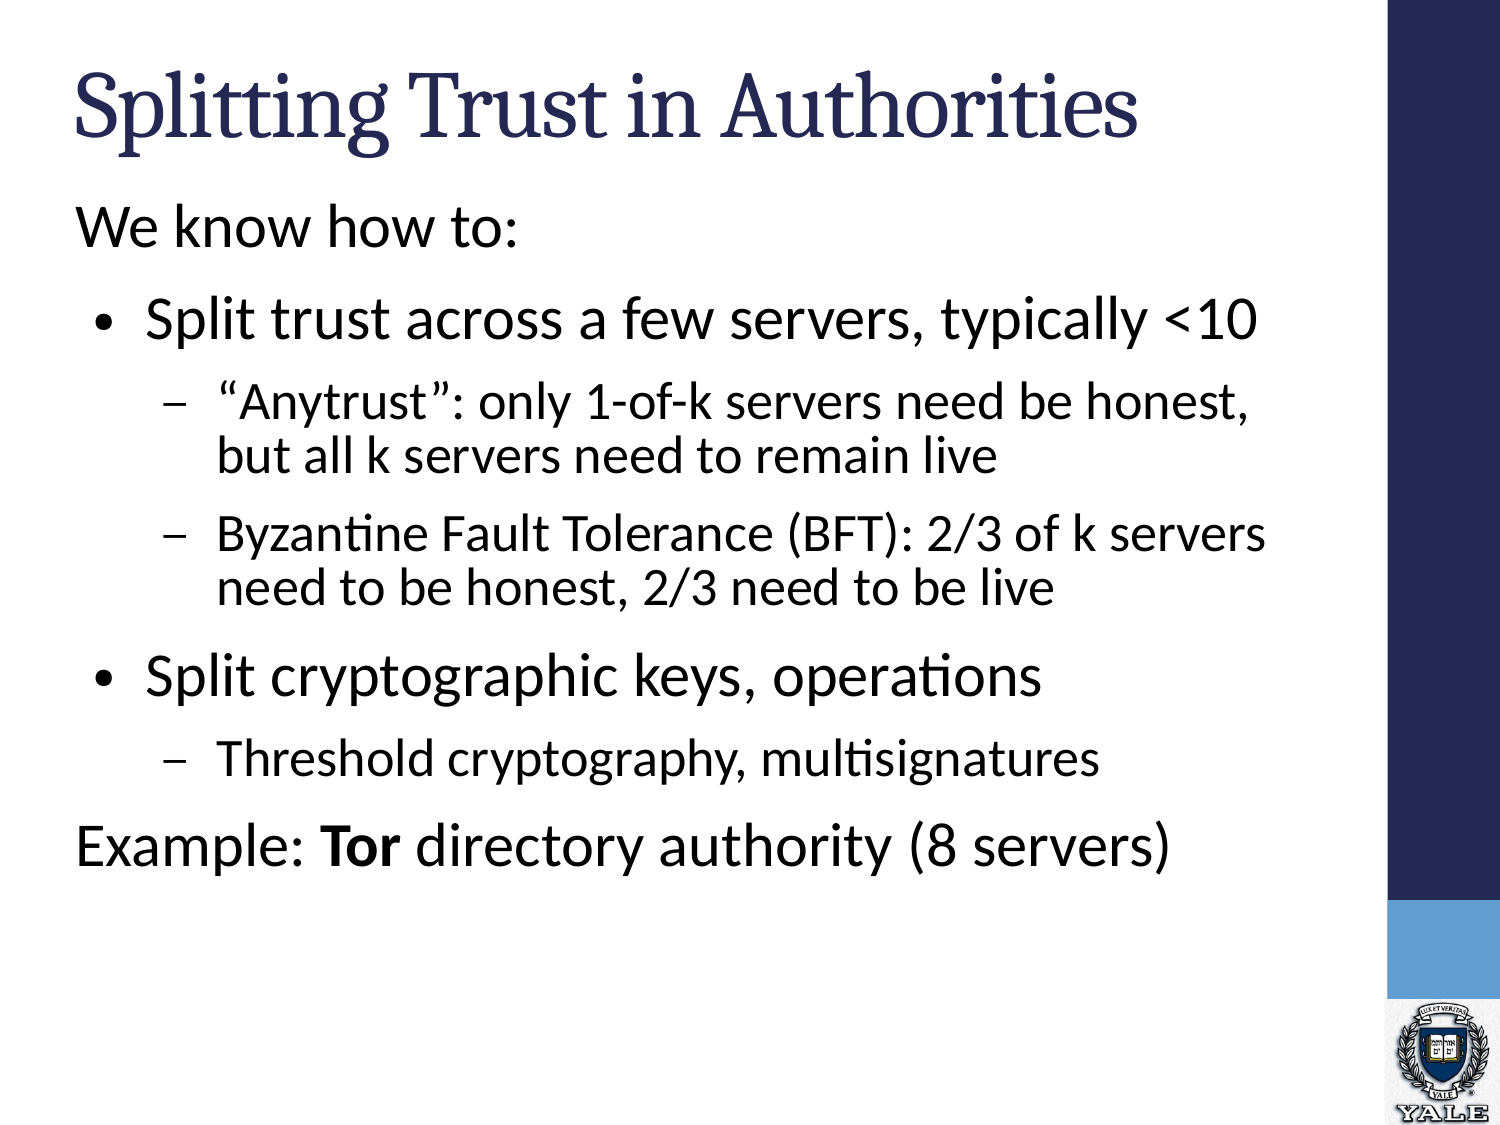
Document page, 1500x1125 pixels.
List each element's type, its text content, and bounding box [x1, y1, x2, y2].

picture [1384, 999, 1500, 1125]
title Splitting Trust in Authorities [75, 12, 1325, 200]
list We know how to: Split trust across a few servers, typically <10 “Anytrust”: only 1-of-k servers need be honest, but all k servers need to remain live Byzantine Fault Tolerance (BFT): 2/3 of k servers need to be honest, 2/3 need to be live Split cryptographic keys, operations Threshold cryptography, multisignatures Example: Tor directory authority (8 servers) [75, 200, 1325, 1063]
